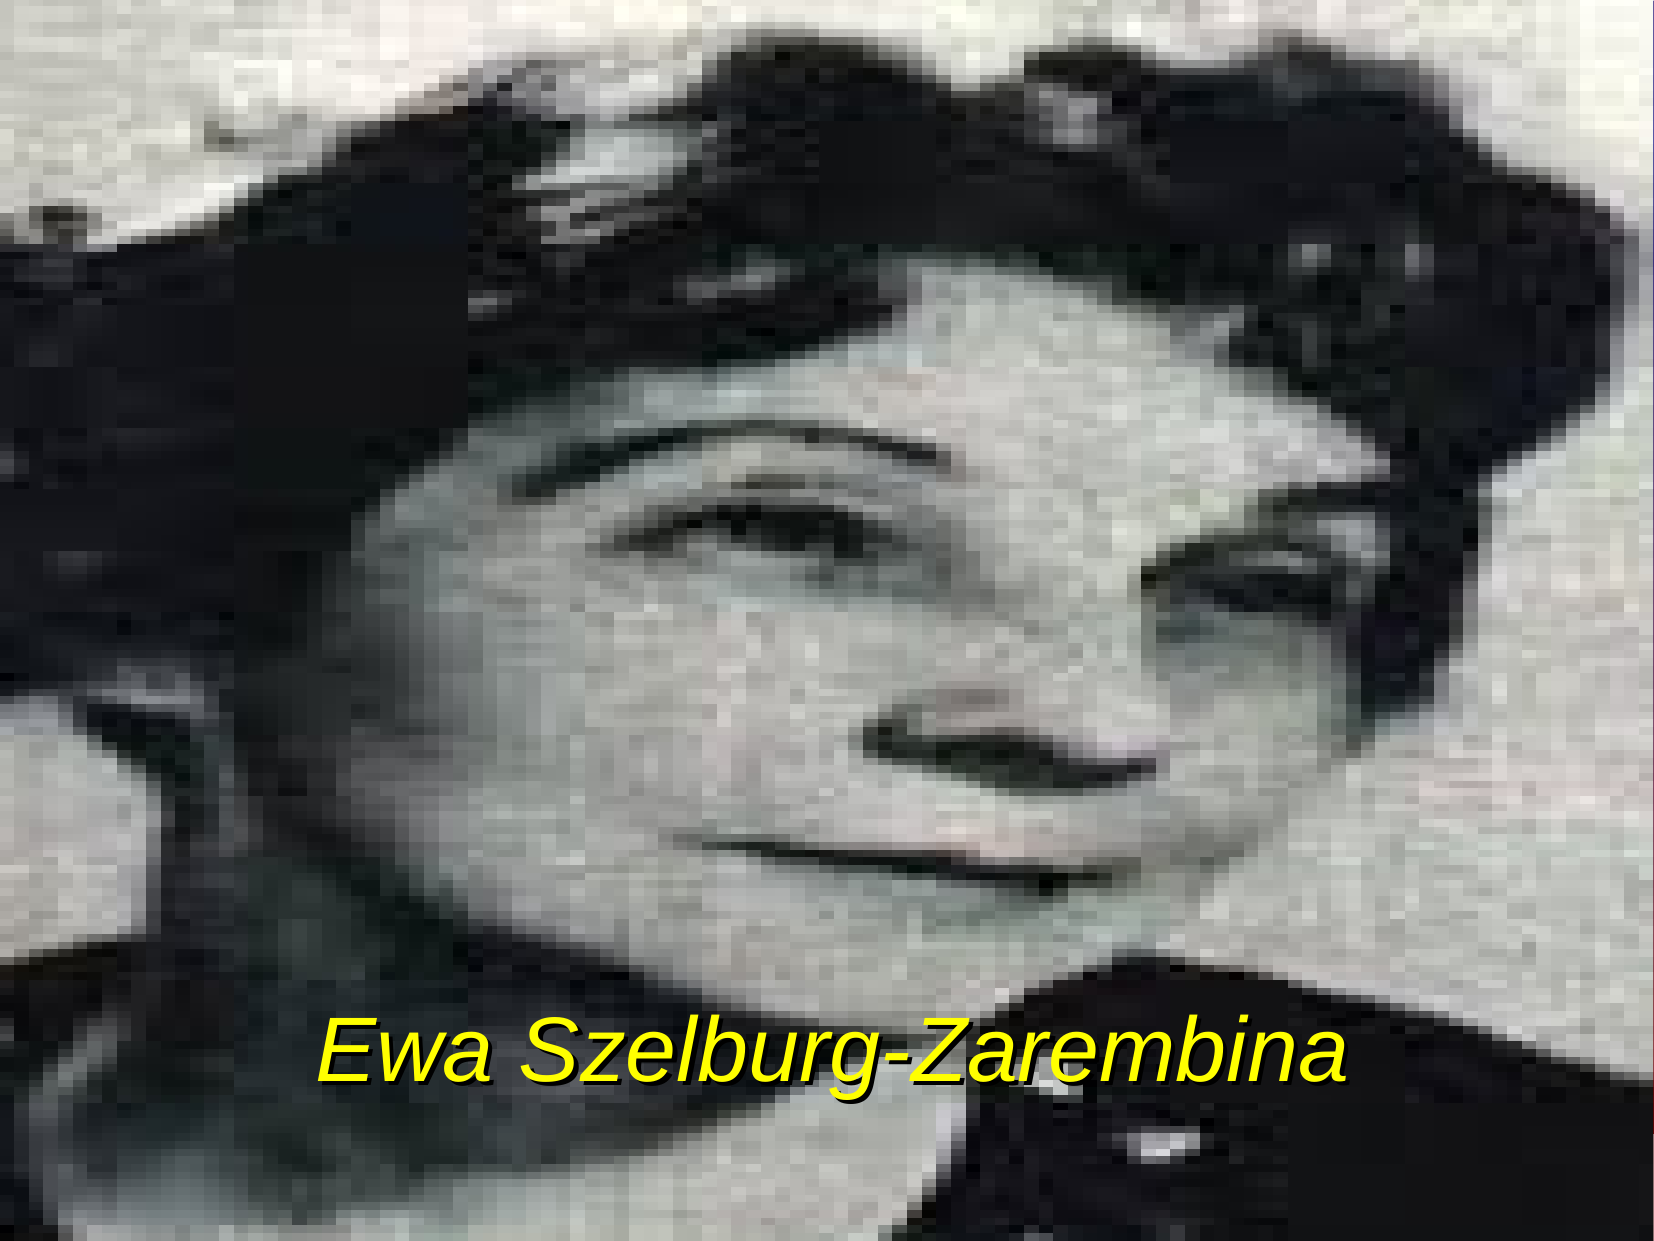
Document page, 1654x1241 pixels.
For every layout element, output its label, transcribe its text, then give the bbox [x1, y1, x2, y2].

picture [0, 0, 1654, 1241]
subtitle Ewa Szelburg-Zarembina [88, 59, 1577, 1119]
